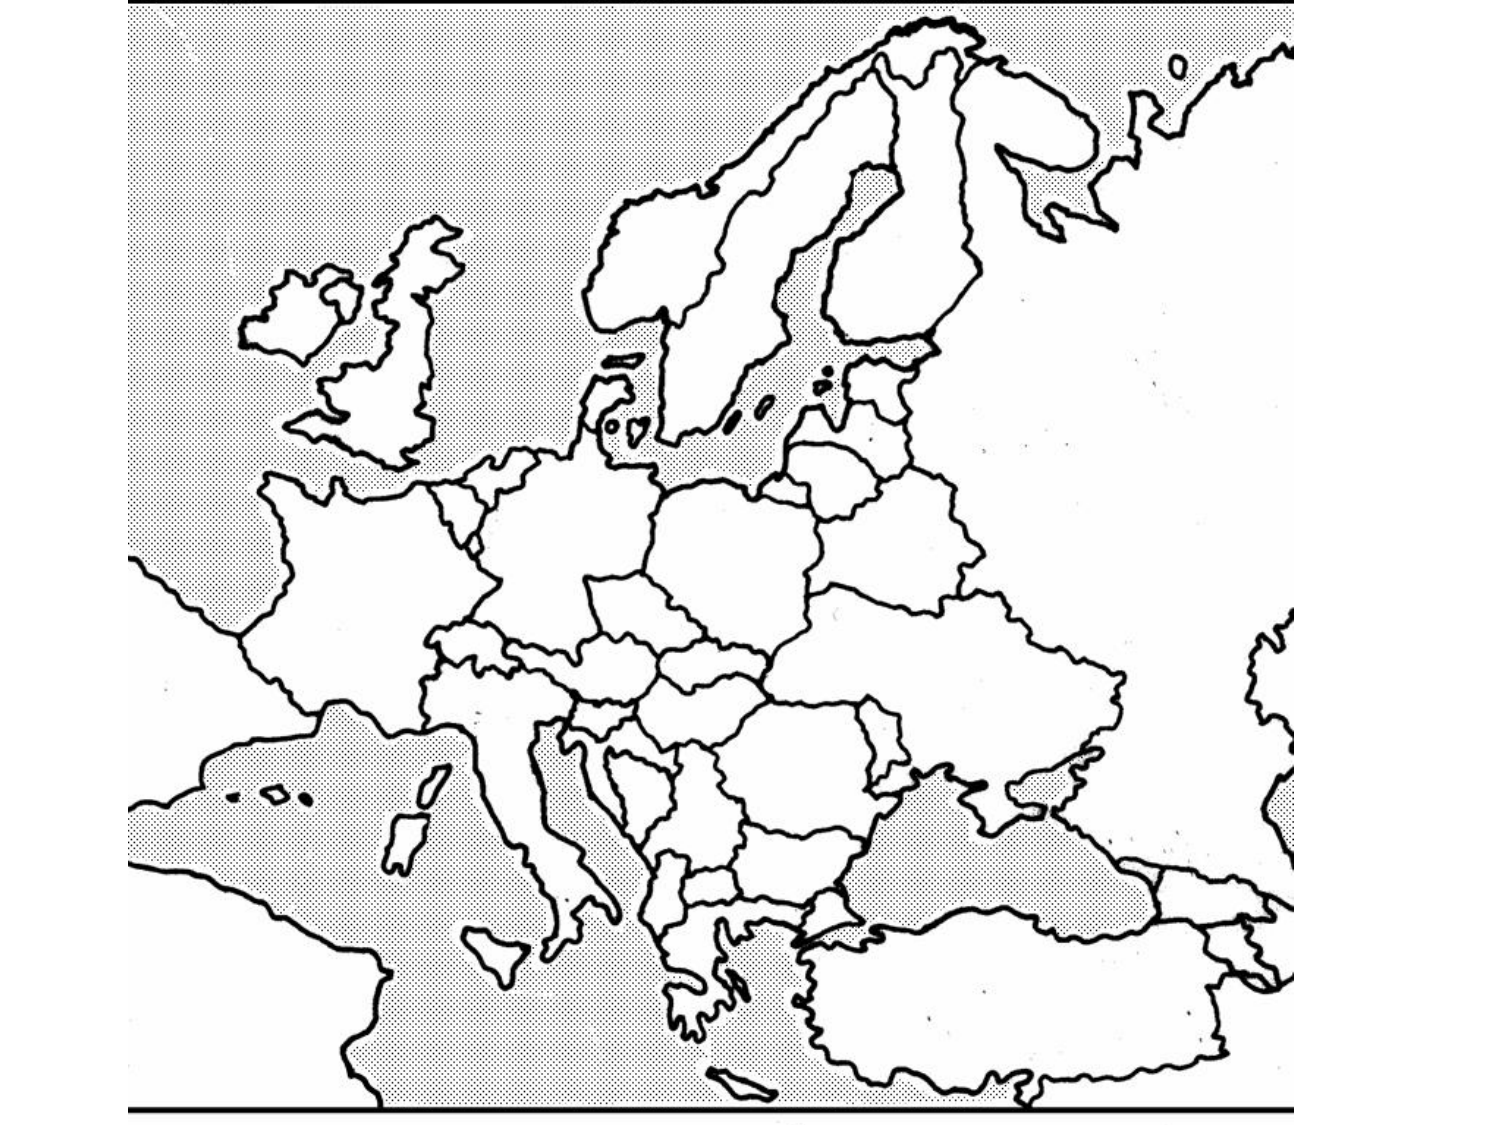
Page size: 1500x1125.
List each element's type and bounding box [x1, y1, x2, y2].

picture [128, 0, 1294, 1125]
